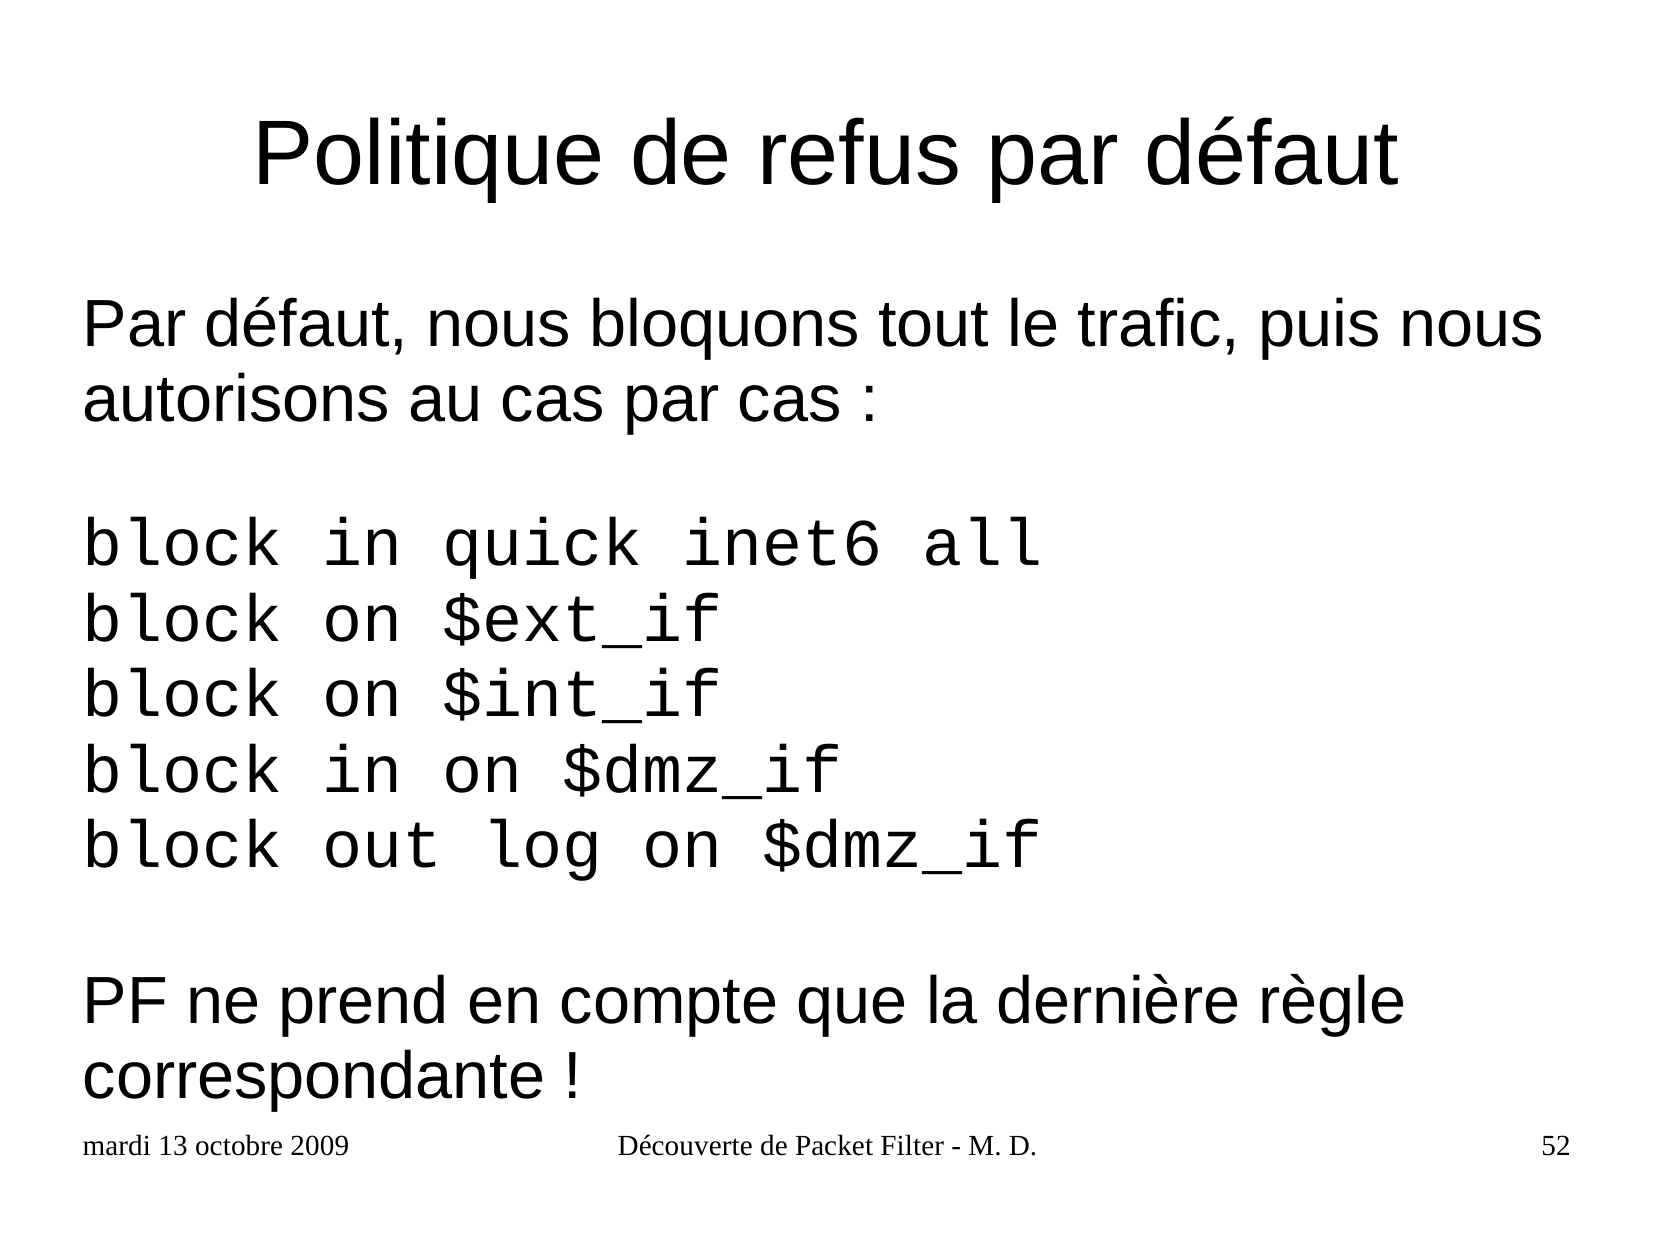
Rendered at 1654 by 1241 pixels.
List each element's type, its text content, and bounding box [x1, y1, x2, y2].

title Politique de refus par défaut [82, 49, 1571, 257]
subtitle Par défaut, nous bloquons tout le trafic, puis nous autorisons au cas par cas : block in quick inet6 all block on $ext_if block on $int_if block in on $dmz_if block out log on $dmz_if PF ne prend en compte que la dernière règle correspondante ! [82, 285, 1571, 1113]
